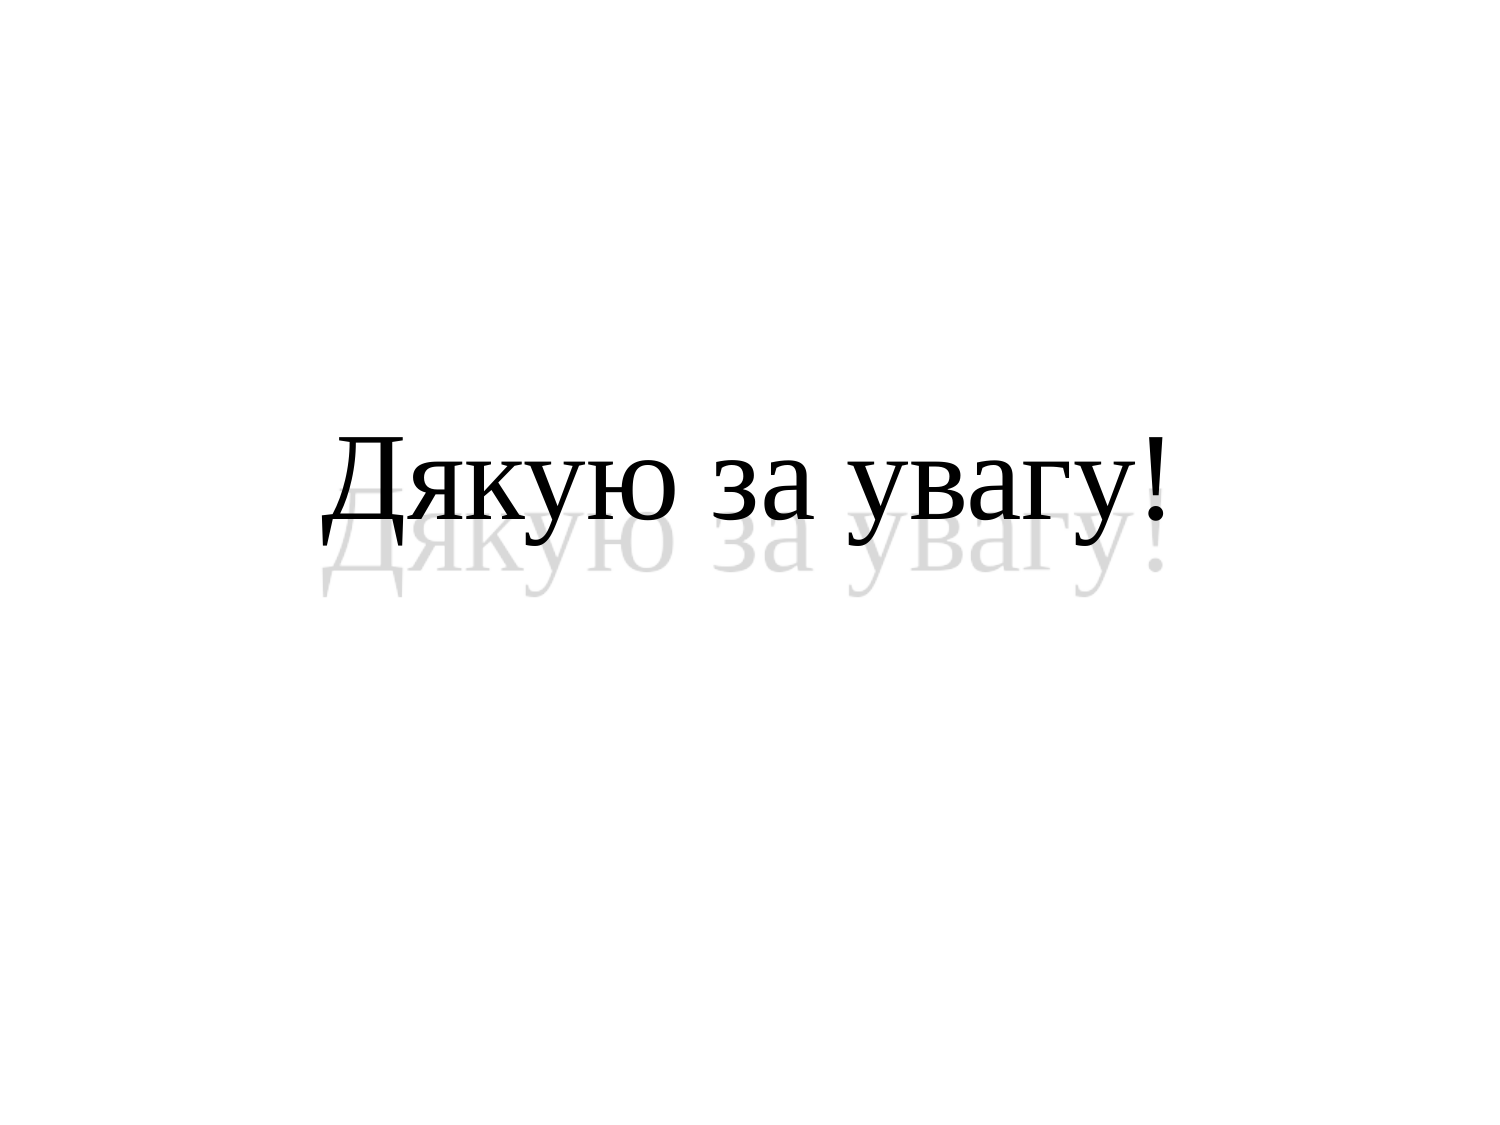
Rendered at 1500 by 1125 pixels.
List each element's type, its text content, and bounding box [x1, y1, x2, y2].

title Дякую за увагу! [112, 349, 1388, 591]
